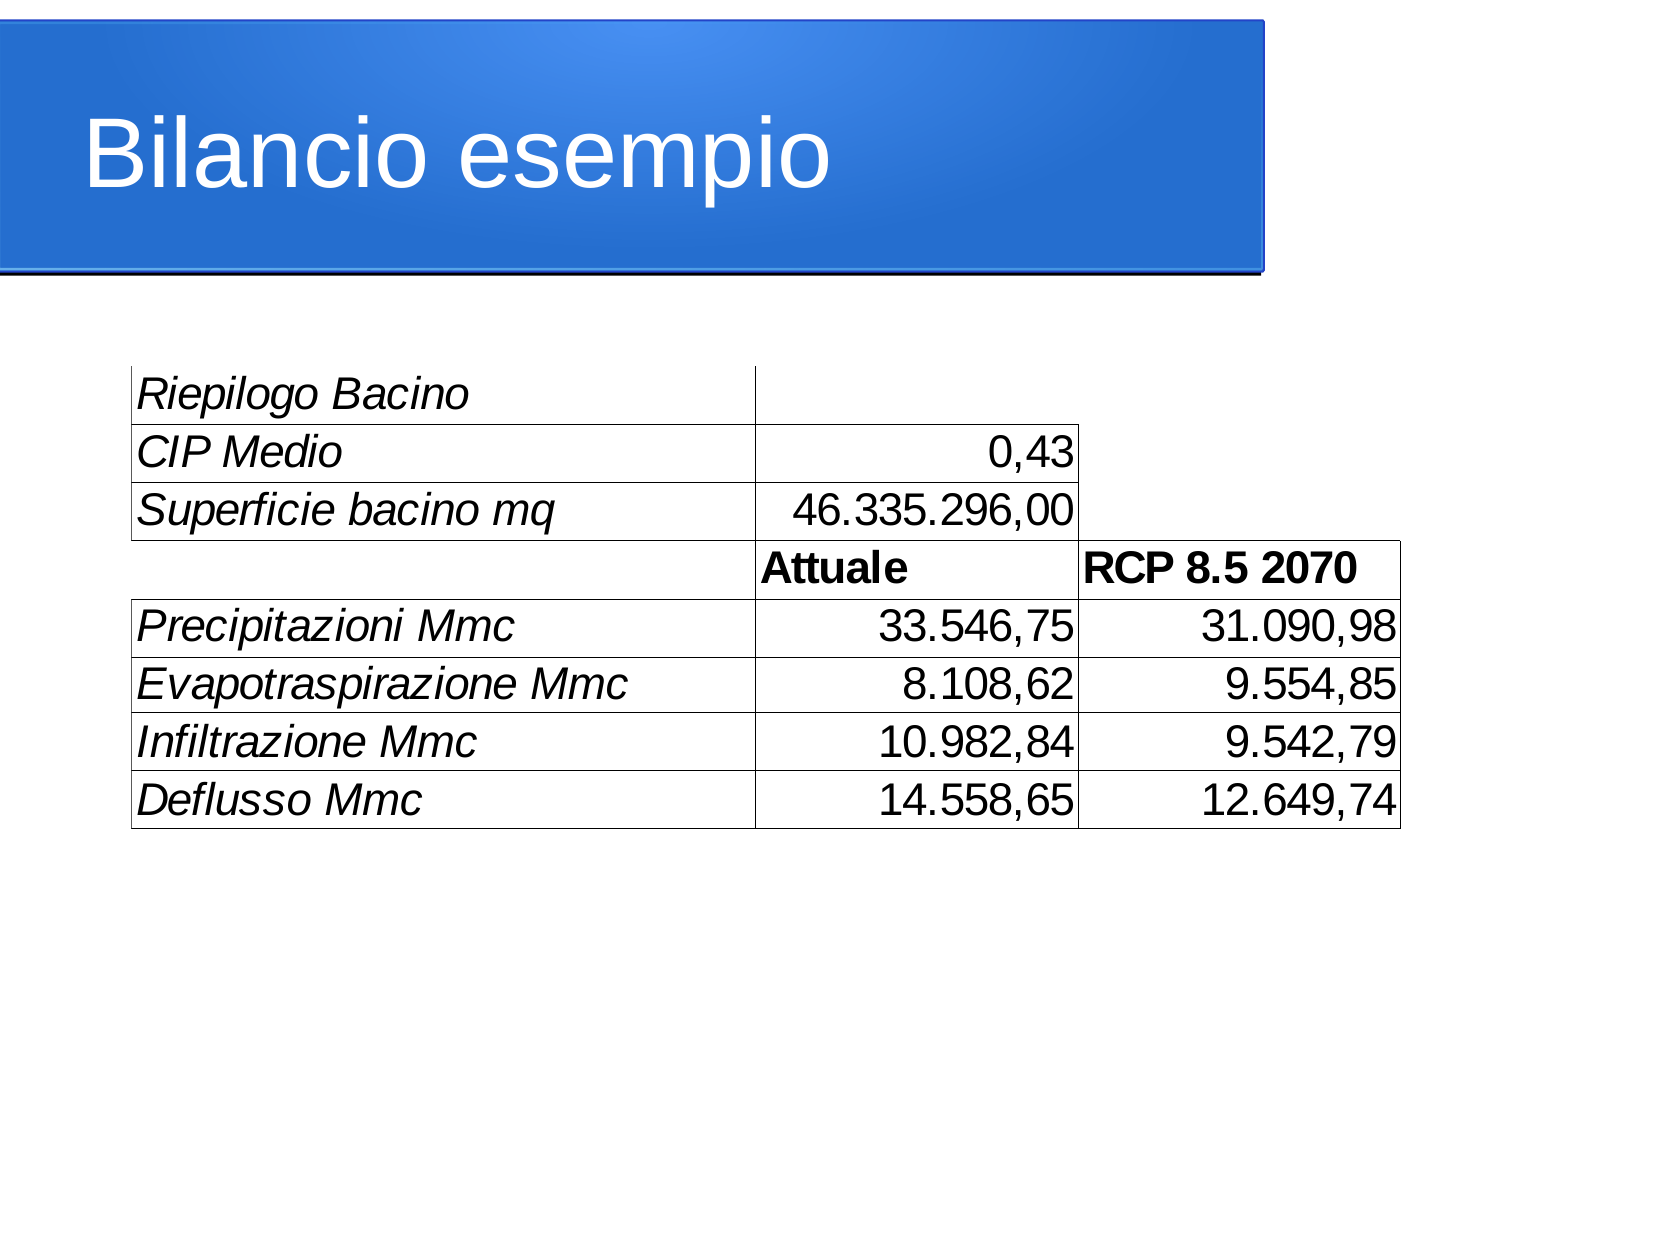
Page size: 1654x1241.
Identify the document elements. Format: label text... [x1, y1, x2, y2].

picture [131, 366, 1406, 835]
title Bilancio esempio [82, 49, 1250, 257]
